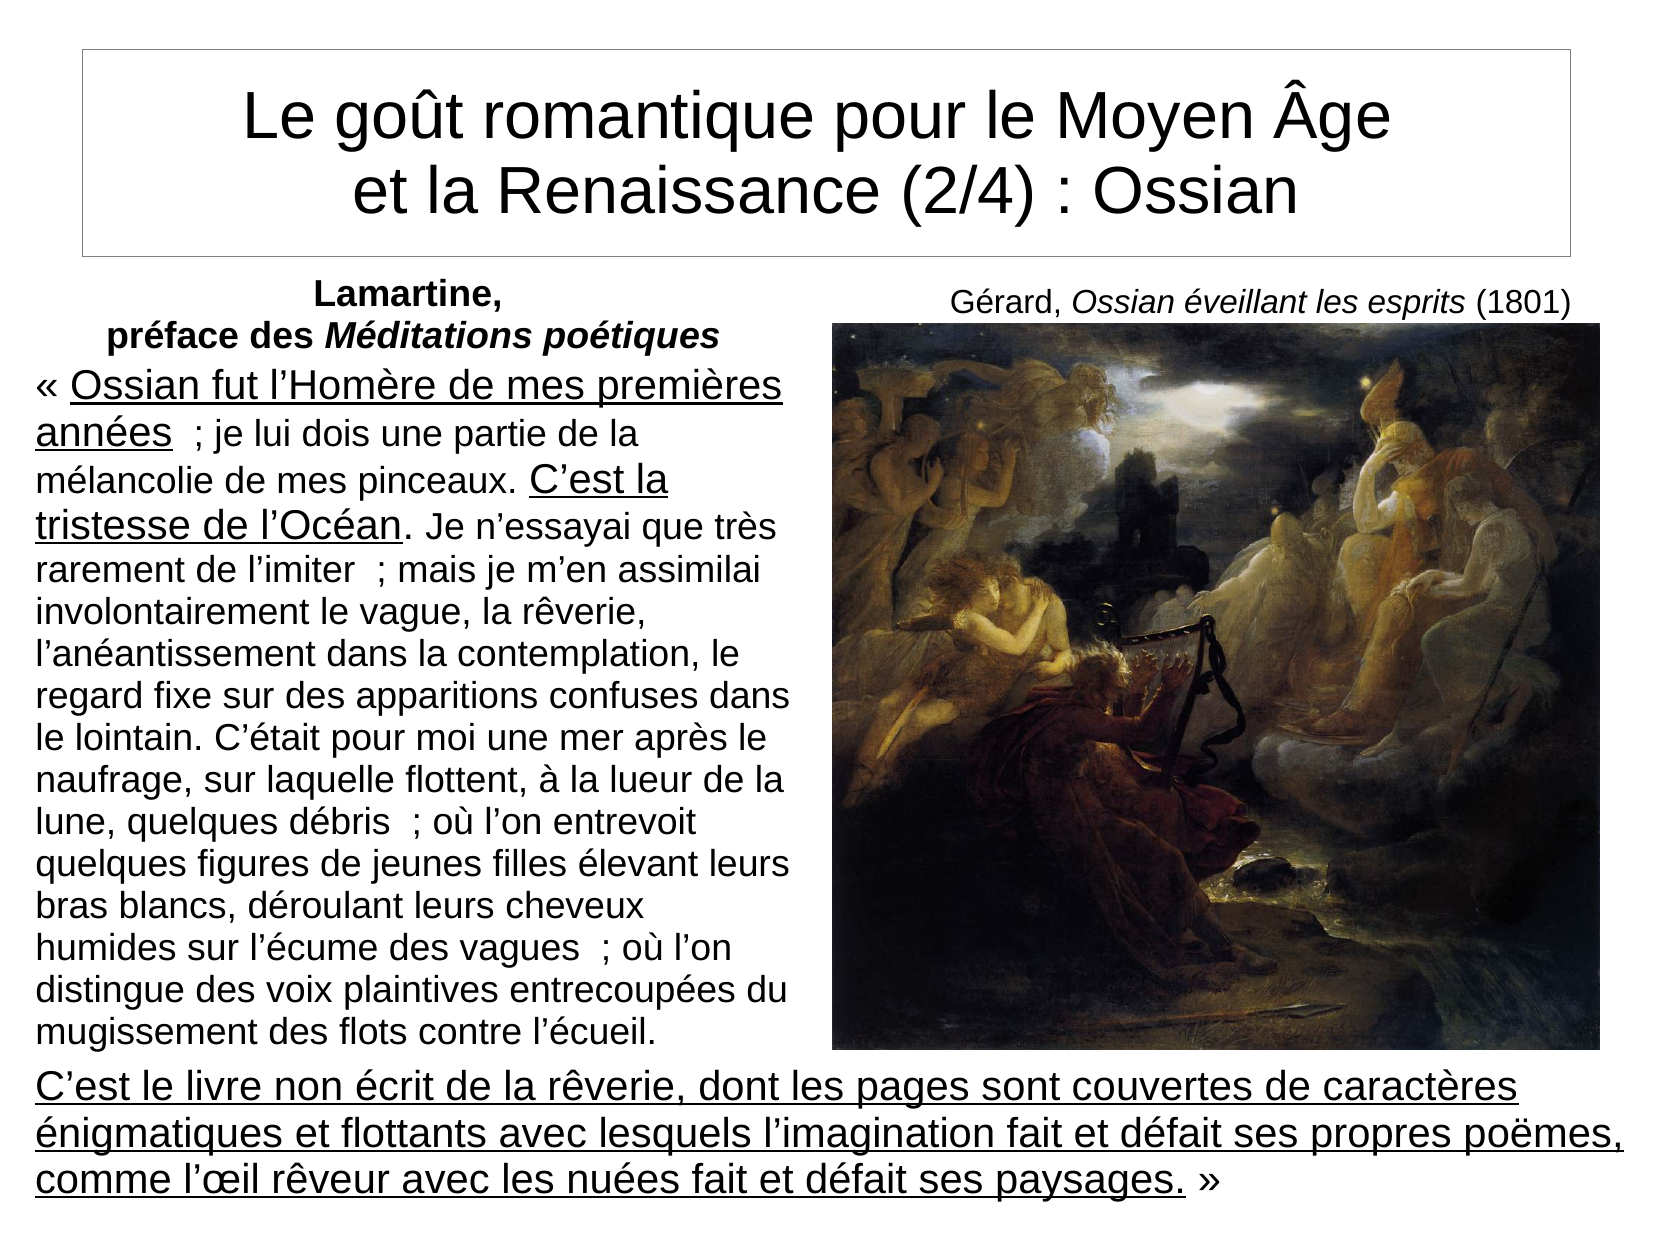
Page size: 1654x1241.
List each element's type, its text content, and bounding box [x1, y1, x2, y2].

title Le goût romantique pour le Moyen Âge et la Renaissance (2/4) : Ossian [82, 49, 1571, 257]
picture [832, 323, 1600, 1050]
list Lamartine, préface des Méditations poétiques « Ossian fut l’Homère de mes premières années ; je lui dois une partie de la mélancolie de mes pinceaux. C’est la tristesse de l’Océan. Je n’essayai que très rarement de l’imiter ; mais je m’en assimilai involontairement le vague, la rêverie, l’anéantissement dans la contemplation, le regard fixe sur des apparitions confuses dans le lointain. C’était pour moi une mer après le naufrage, sur laquelle flottent, à la lueur de la lune, quelques débris ; où l’on entrevoit quelques figures de jeunes filles élevant leurs bras blancs, déroulant leurs cheveux humides sur l’écume des vagues ; où l’on distingue des voix plaintives entrecoupées du mugissement des flots contre l’écueil. [35, 272, 792, 1057]
list C’est le livre non écrit de la rêverie, dont les pages sont couvertes de caractères énigmatiques et flottants avec lesquels l’imagination fait et défait ses propres poëmes, comme l’œil rêveur avec les nuées fait et défait ses paysages. » [34, 1062, 1630, 1204]
list Gérard, Ossian éveillant les esprits (1801) [897, 283, 1624, 336]
